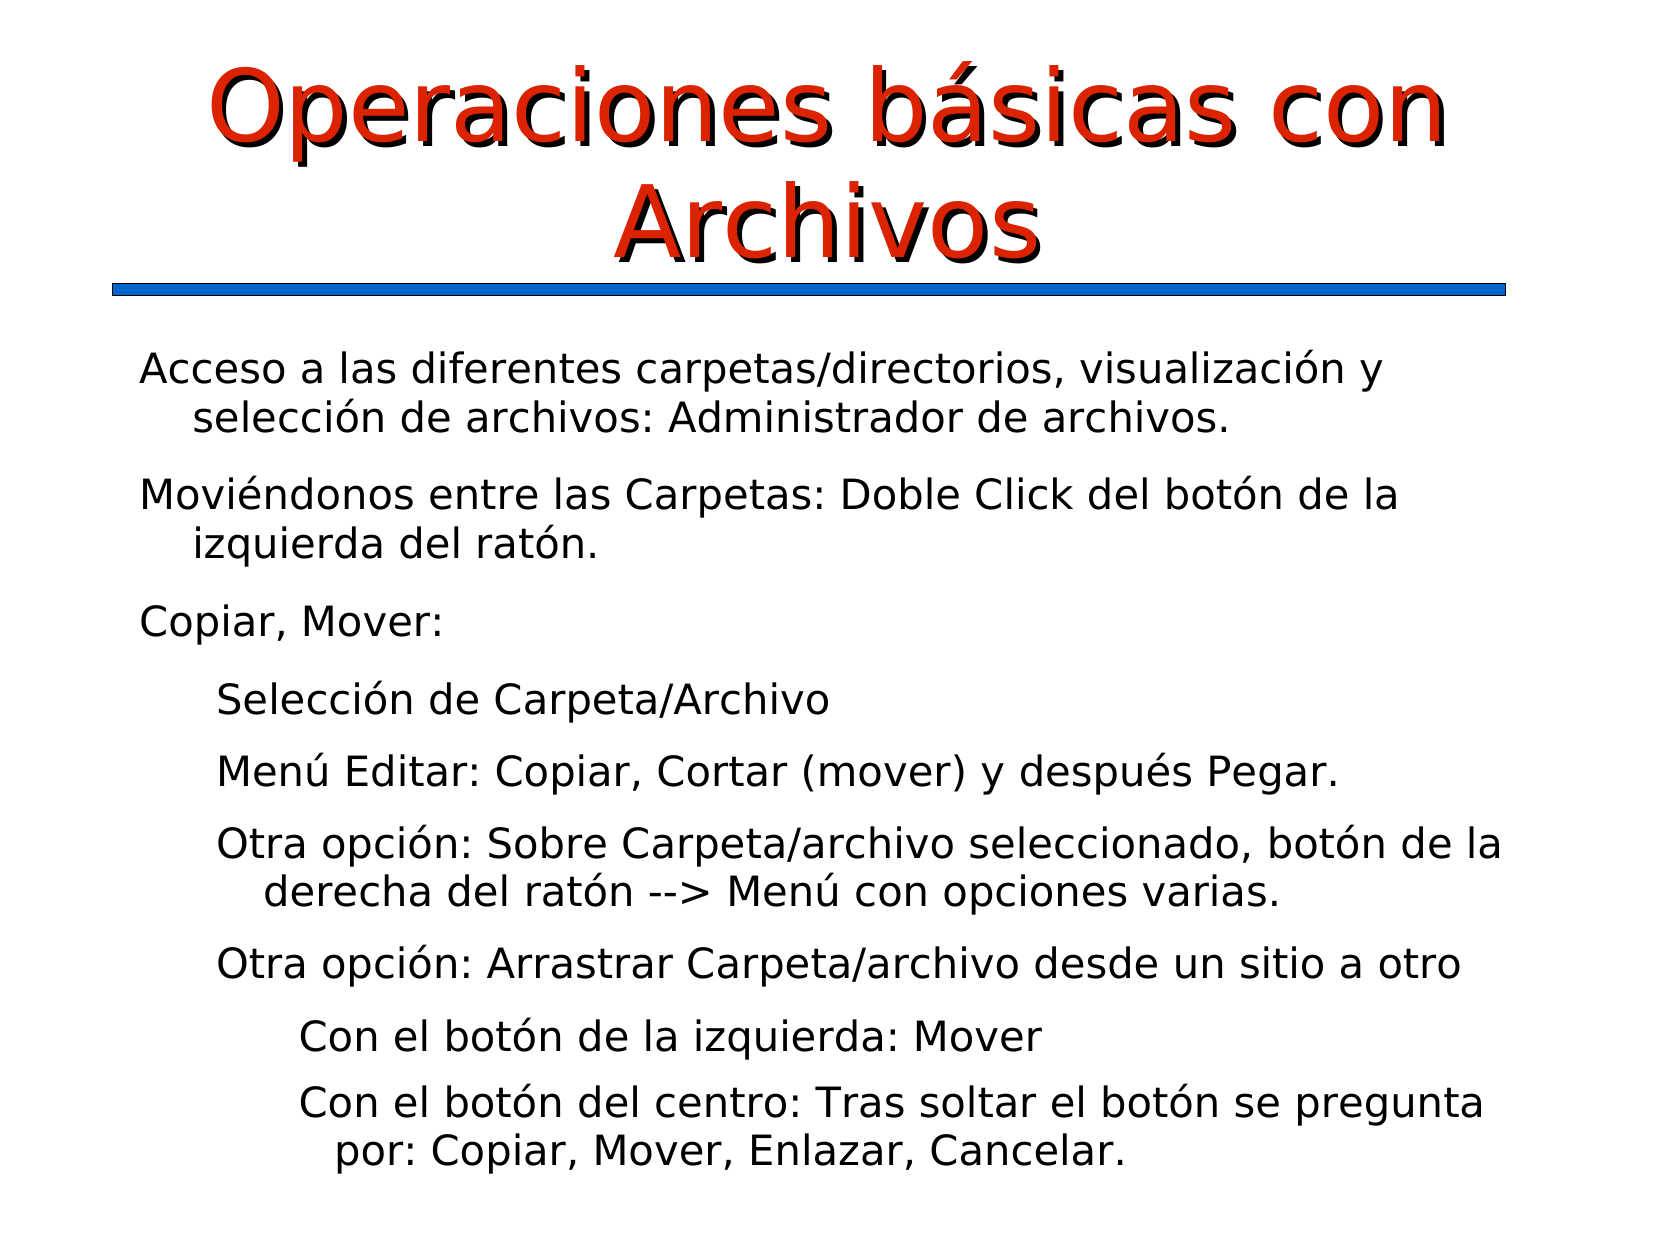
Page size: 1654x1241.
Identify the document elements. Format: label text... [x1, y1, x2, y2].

list Acceso a las diferentes carpetas/directorios, visualización y selección de archivos: Administrador de archivos. Moviéndonos entre las Carpetas: Doble Click del botón de la izquierda del ratón. Copiar, Mover: Selección de Carpeta/Archivo Menú Editar: Copiar, Cortar (mover) y después Pegar. Otra opción: Sobre Carpeta/archivo seleccionado, botón de la derecha del ratón --> Menú con opciones varias. Otra opción: Arrastrar Carpeta/archivo desde un sitio a otro Con el botón de la izquierda: Mover Con el botón del centro: Tras soltar el botón se pregunta por: Copiar, Mover, Enlazar, Cancelar. [121, 344, 1534, 1176]
title Operaciones básicas con Archivos [121, 48, 1534, 282]
